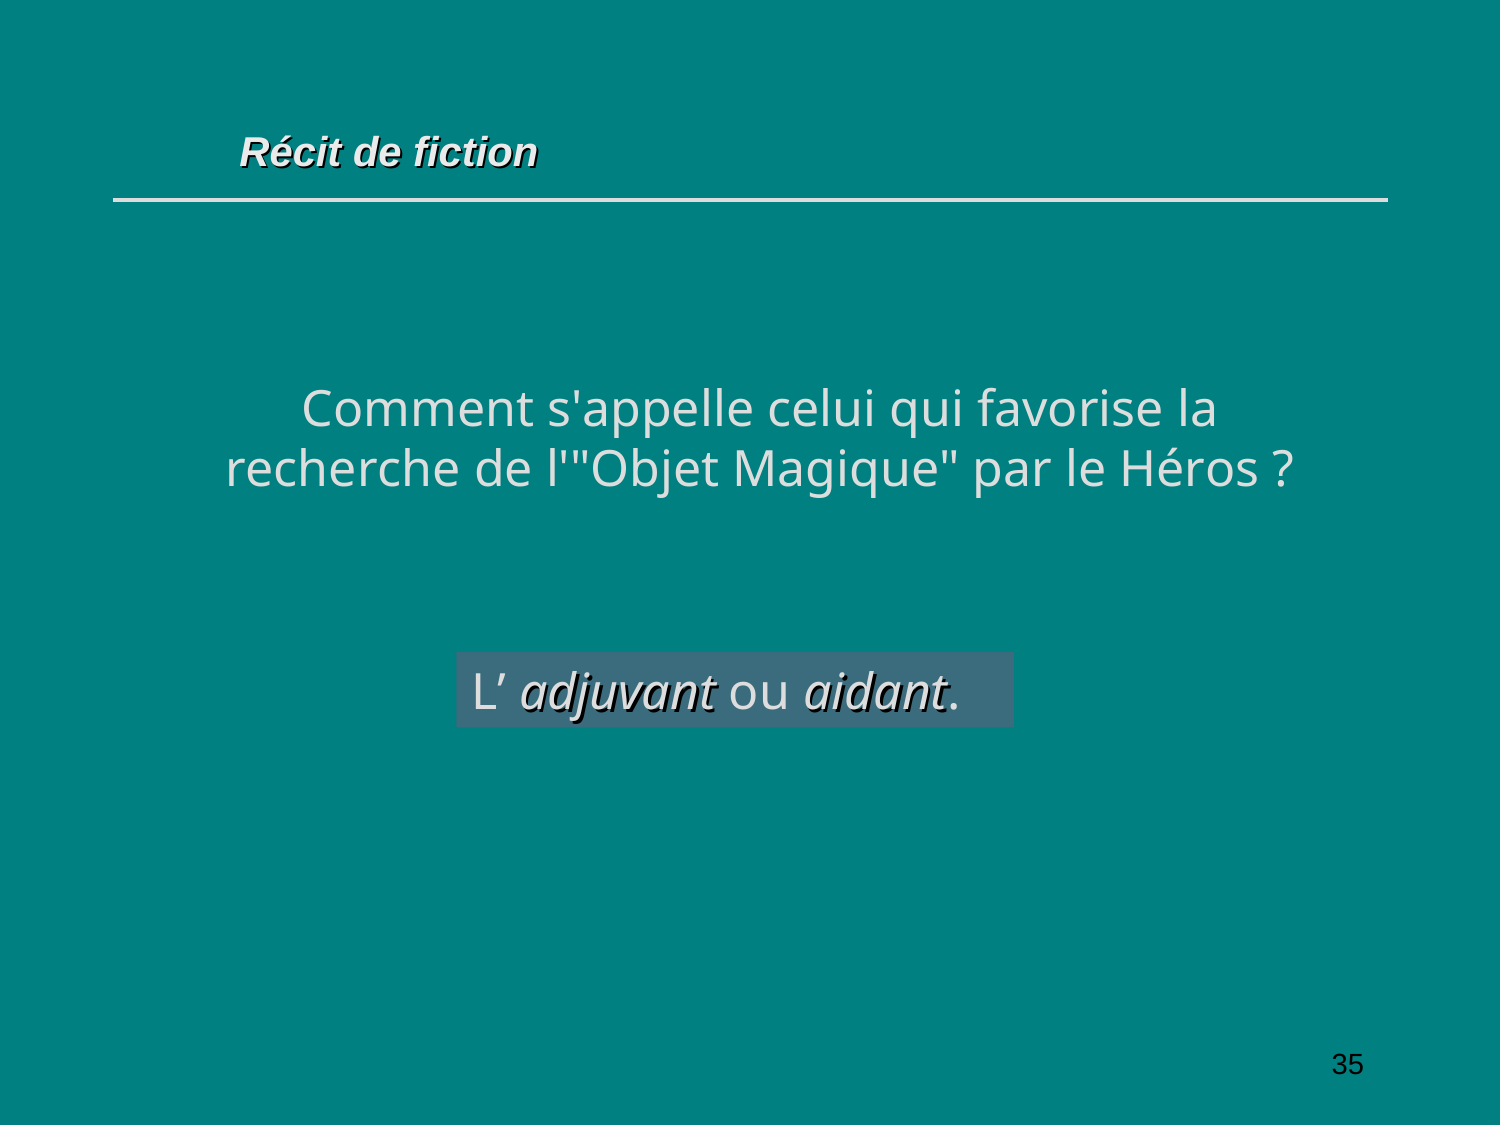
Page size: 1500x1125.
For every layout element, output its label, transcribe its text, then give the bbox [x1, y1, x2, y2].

text_box L’ adjuvant ou aidant. [456, 652, 1014, 728]
text_box Récit de fiction [224, 116, 554, 183]
text_box Comment s'appelle celui qui favorise la recherche de l'"Objet Magique" par le Héros ? [182, 368, 1338, 565]
